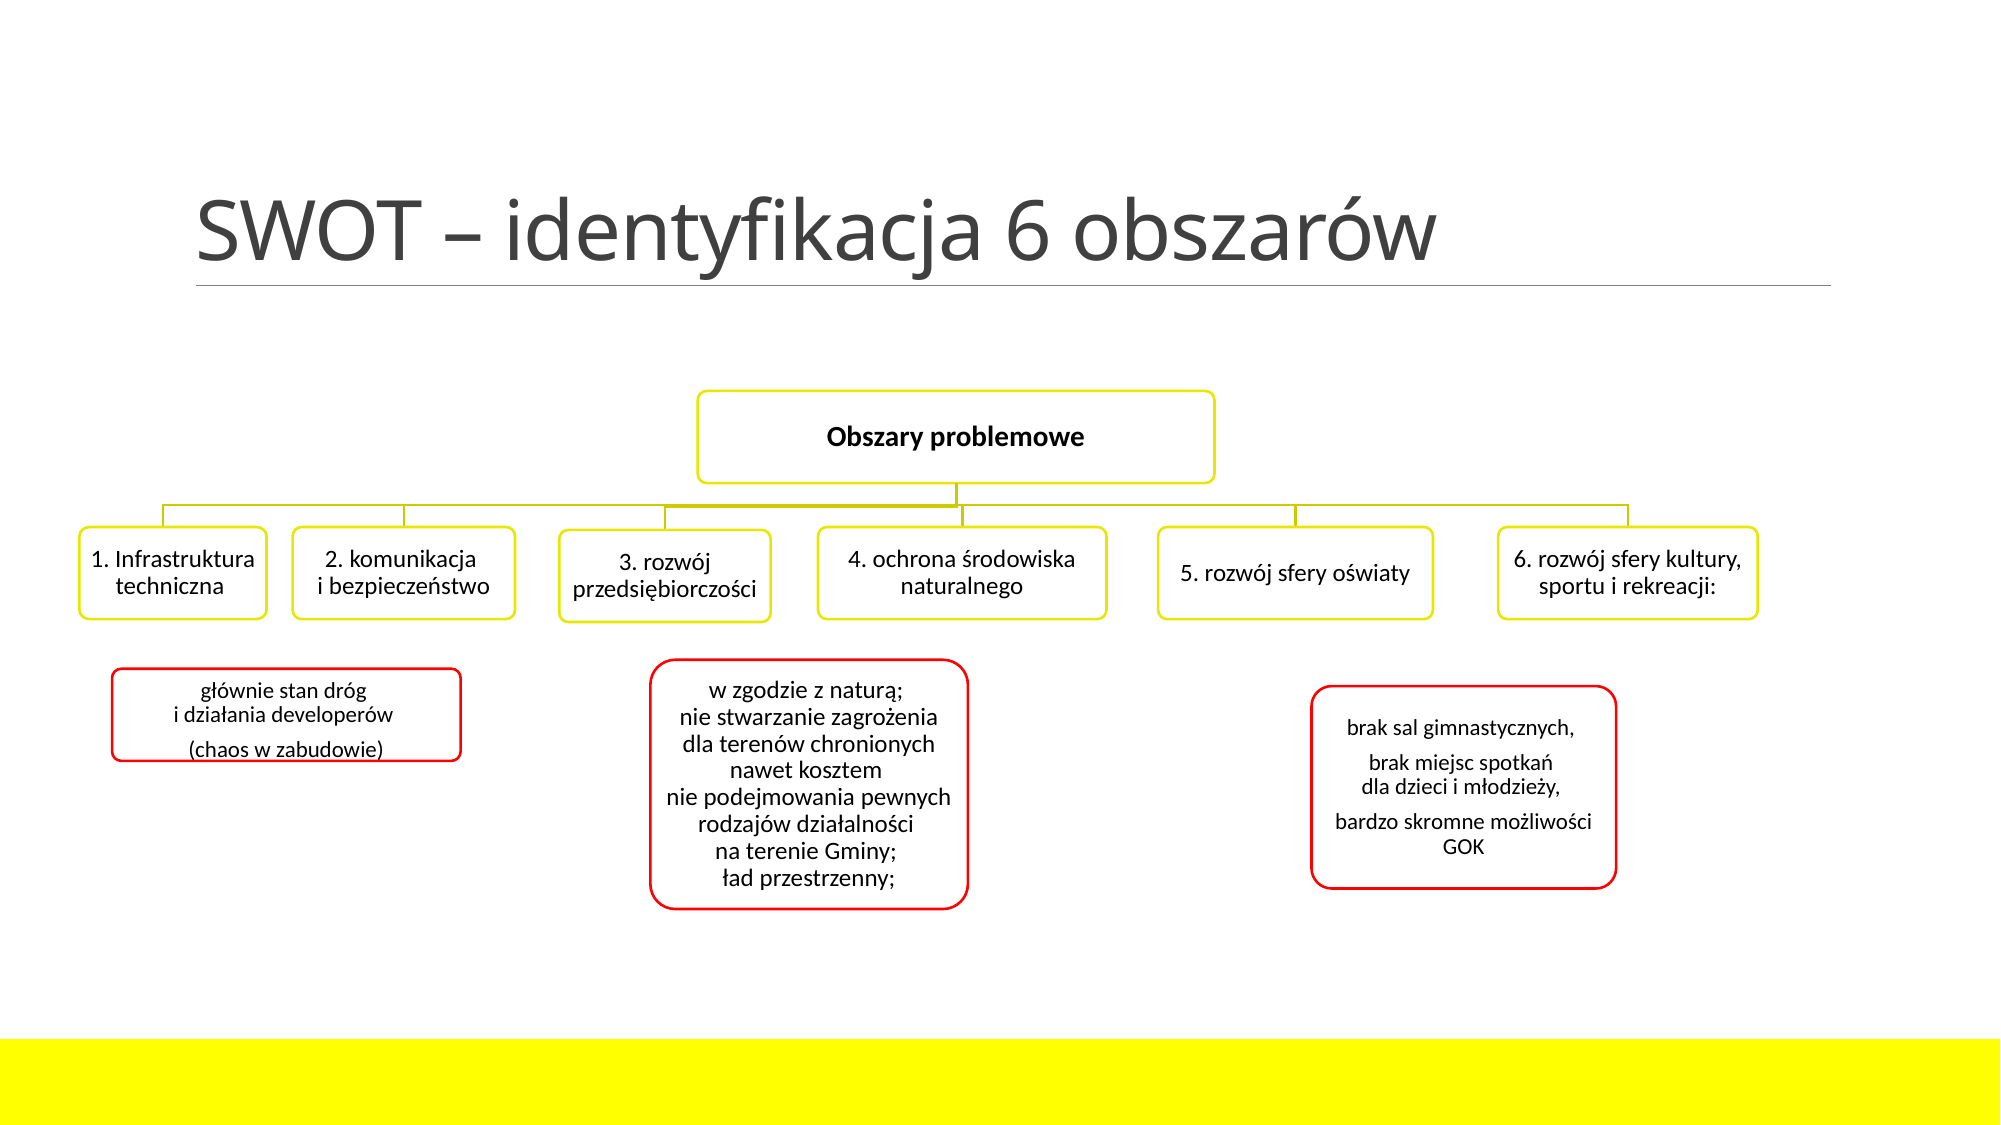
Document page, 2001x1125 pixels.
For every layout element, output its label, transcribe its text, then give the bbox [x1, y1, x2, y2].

text_box 1. Infrastruktura techniczna [79, 527, 267, 620]
text_box 3. rozwój przedsiębiorczości [559, 529, 771, 623]
text_box głównie stan dróg i działania developerów (chaos w zabudowie) [112, 668, 461, 761]
text_box 5. rozwój sfery oświaty [1158, 527, 1433, 620]
text_box Obszary problemowe [697, 390, 1215, 484]
title SWOT – identyfikacja 6 obszarów [180, 47, 1831, 286]
text_box brak sal gimnastycznych, brak miejsc spotkań dla dzieci i młodzieży, bardzo skromne możliwości GOK [1311, 686, 1617, 889]
text_box w zgodzie z naturą; nie stwarzanie zagrożenia dla terenów chronionych nawet kosztem nie podejmowania pewnych rodzajów działalności na terenie Gminy; ład przestrzenny; [650, 659, 968, 910]
text_box 6. rozwój sfery kultury, sportu i rekreacji: [1498, 527, 1758, 620]
text_box 2. komunikacja i bezpieczeństwo [292, 527, 516, 620]
text_box 4. ochrona środowiska naturalnego [818, 527, 1107, 620]
